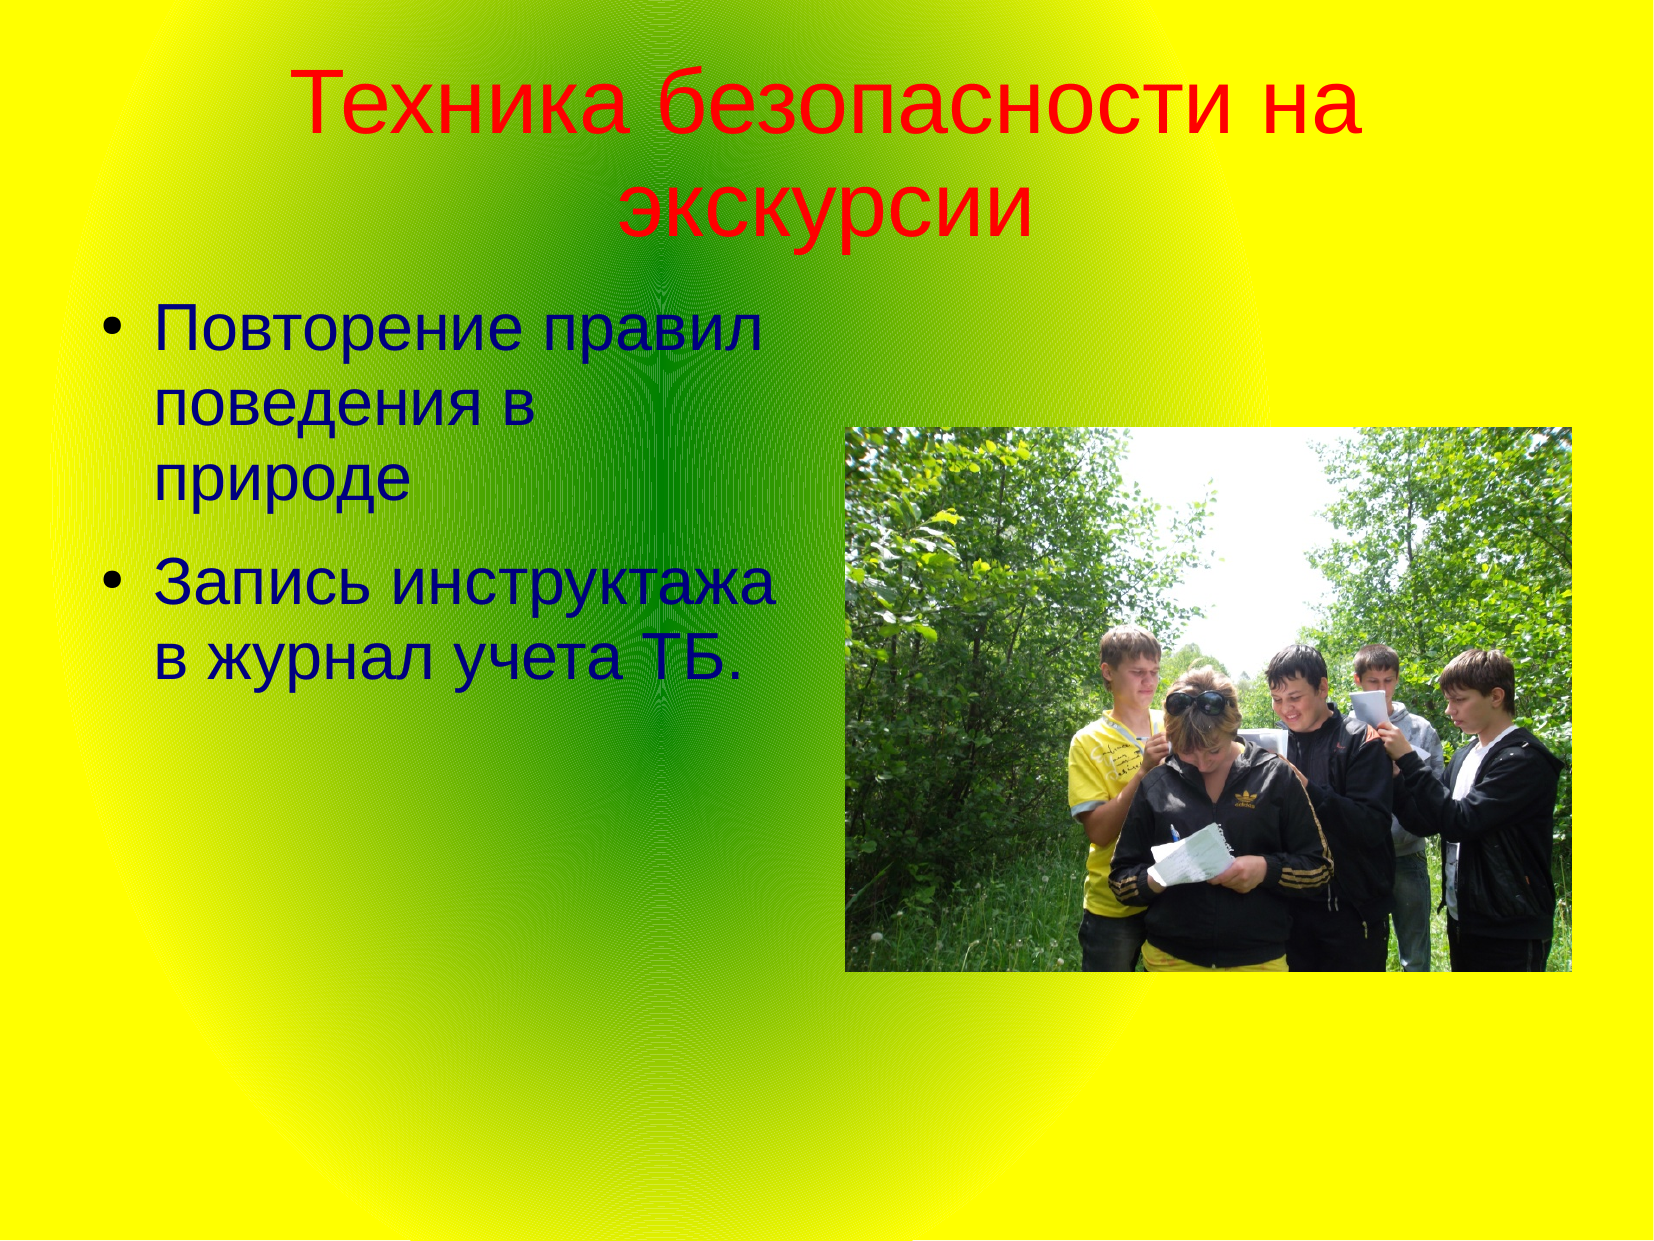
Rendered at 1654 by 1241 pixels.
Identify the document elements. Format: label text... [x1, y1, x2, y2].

title Техника безопасности на экскурсии [82, 49, 1571, 257]
list Повторение правил поведения в природе Запись инструктажа в журнал учета ТБ. [82, 290, 809, 1109]
picture [845, 427, 1572, 972]
